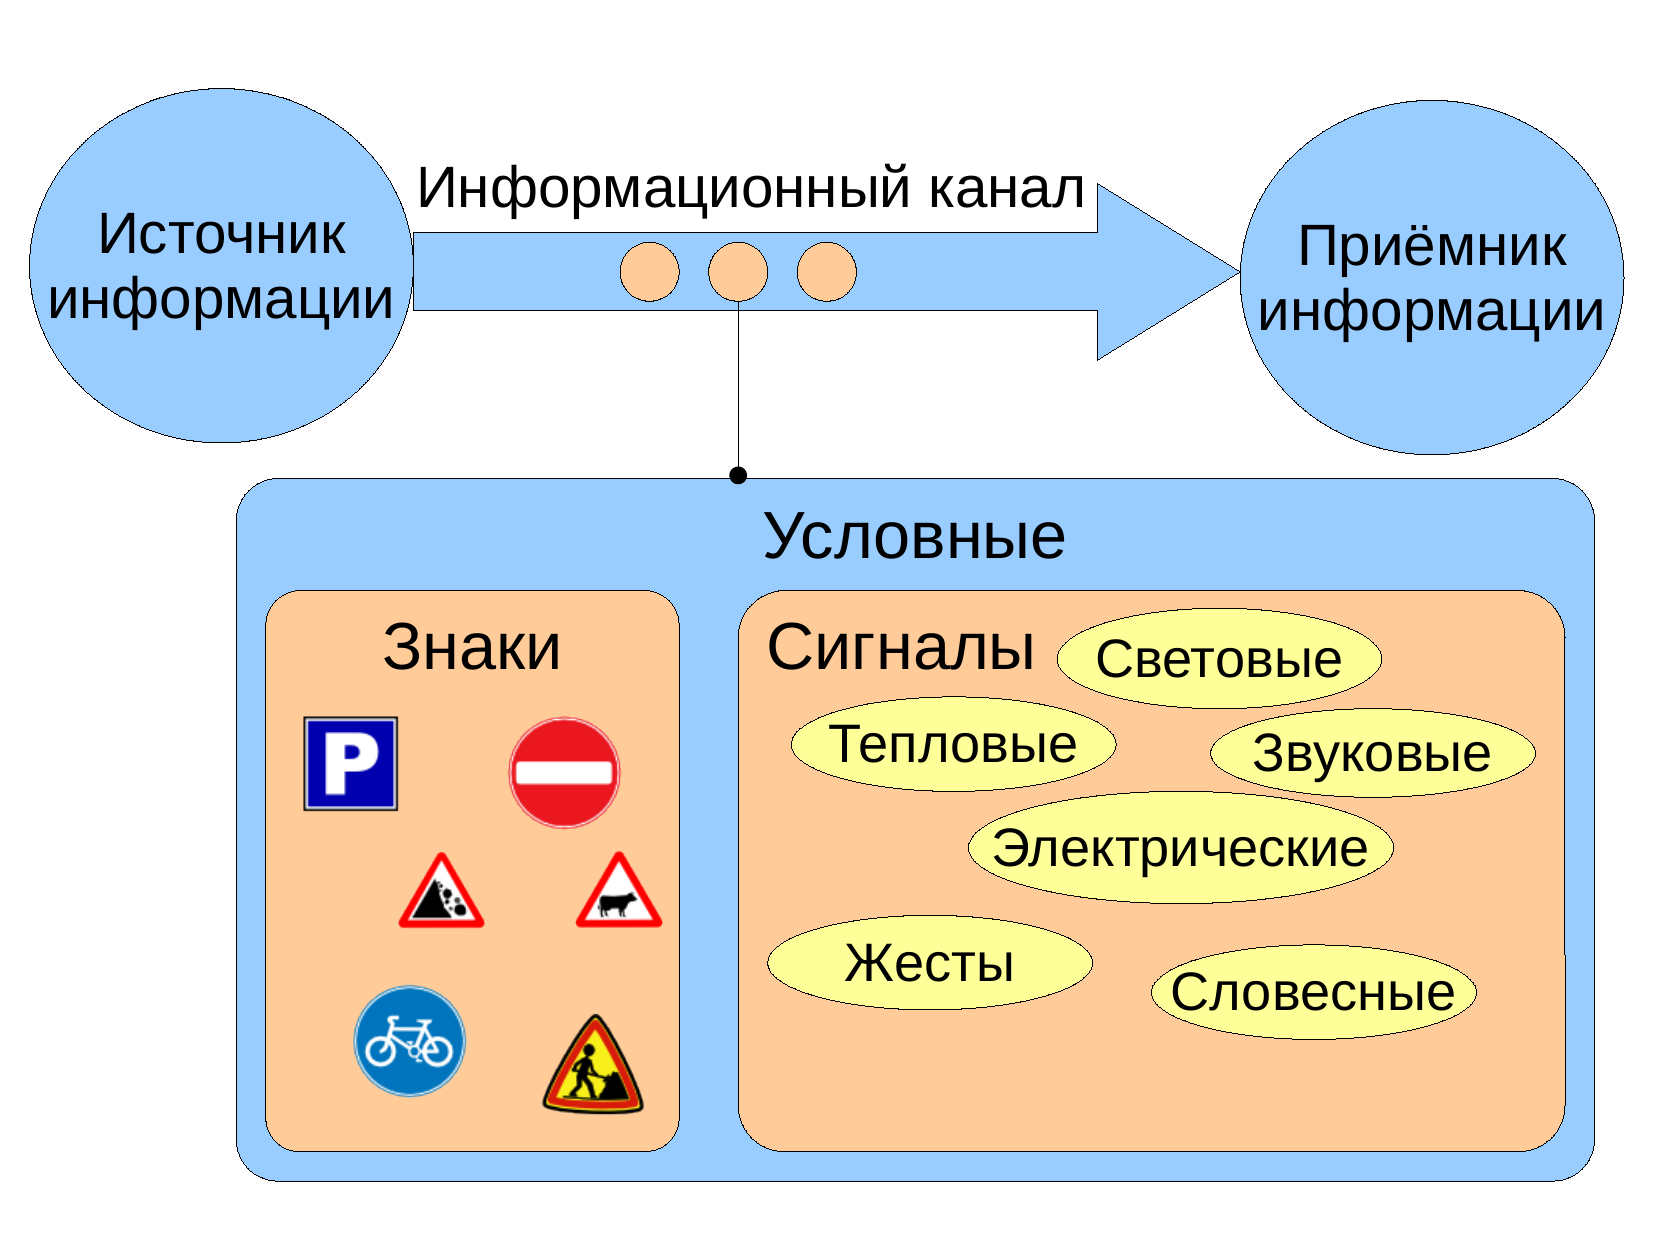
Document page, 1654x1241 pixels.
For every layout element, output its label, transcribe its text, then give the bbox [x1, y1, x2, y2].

text_box Сигналы [738, 590, 1566, 1152]
text_box [413, 209, 1241, 361]
text_box Источник информации [29, 88, 413, 443]
text_box Световые [1057, 608, 1382, 709]
picture [288, 701, 680, 1151]
text_box Тепловые [791, 696, 1117, 792]
text_box Приёмник информации [1240, 100, 1625, 455]
text_box Электрические [968, 791, 1394, 904]
text_box Информационный канал [401, 147, 1140, 228]
text_box Знаки [265, 590, 680, 1152]
text_box Звуковые [1210, 708, 1536, 798]
text_box Словесные [1151, 944, 1477, 1040]
text_box Условные [236, 478, 1595, 1182]
text_box Жесты [767, 915, 1093, 1010]
